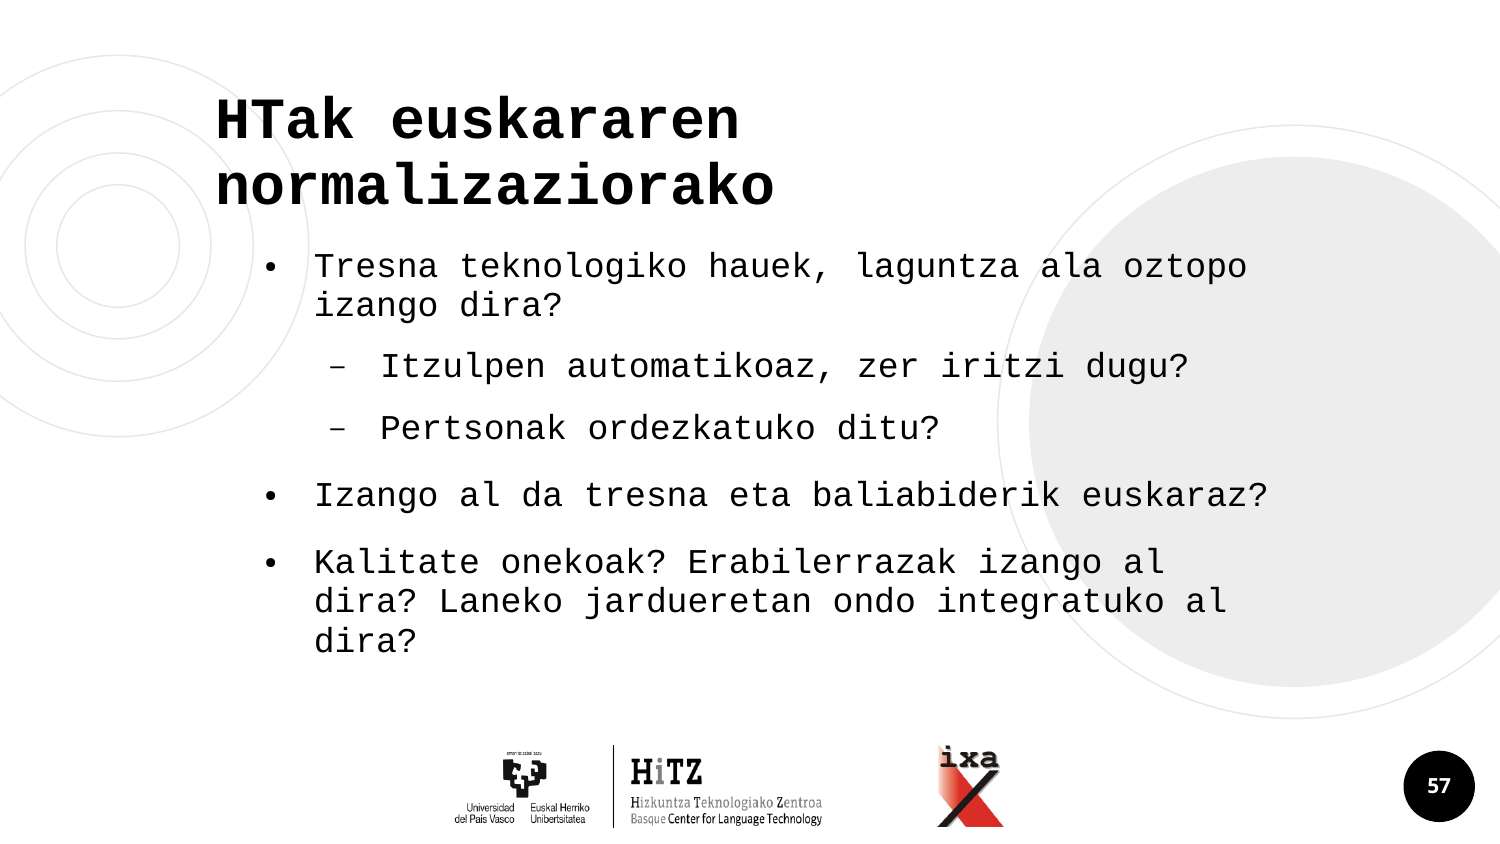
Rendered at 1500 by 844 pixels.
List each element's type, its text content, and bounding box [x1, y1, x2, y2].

picture [937, 744, 1004, 827]
list Tresna teknologiko hauek, laguntza ala oztopo izango dira? Itzulpen automatikoaz, zer iritzi dugu? Pertsonak ordezkatuko ditu? Izango al da tresna eta baliabiderik euskaraz? Kalitate onekoak? Erabilerrazak izango al dira? Laneko jardueretan ondo integratuko al dira? [248, 248, 1276, 702]
text_box <zenbakia> [1403, 750, 1475, 823]
picture [450, 745, 827, 828]
text_box HTak euskararen normalizaziorako [200, 82, 1335, 230]
